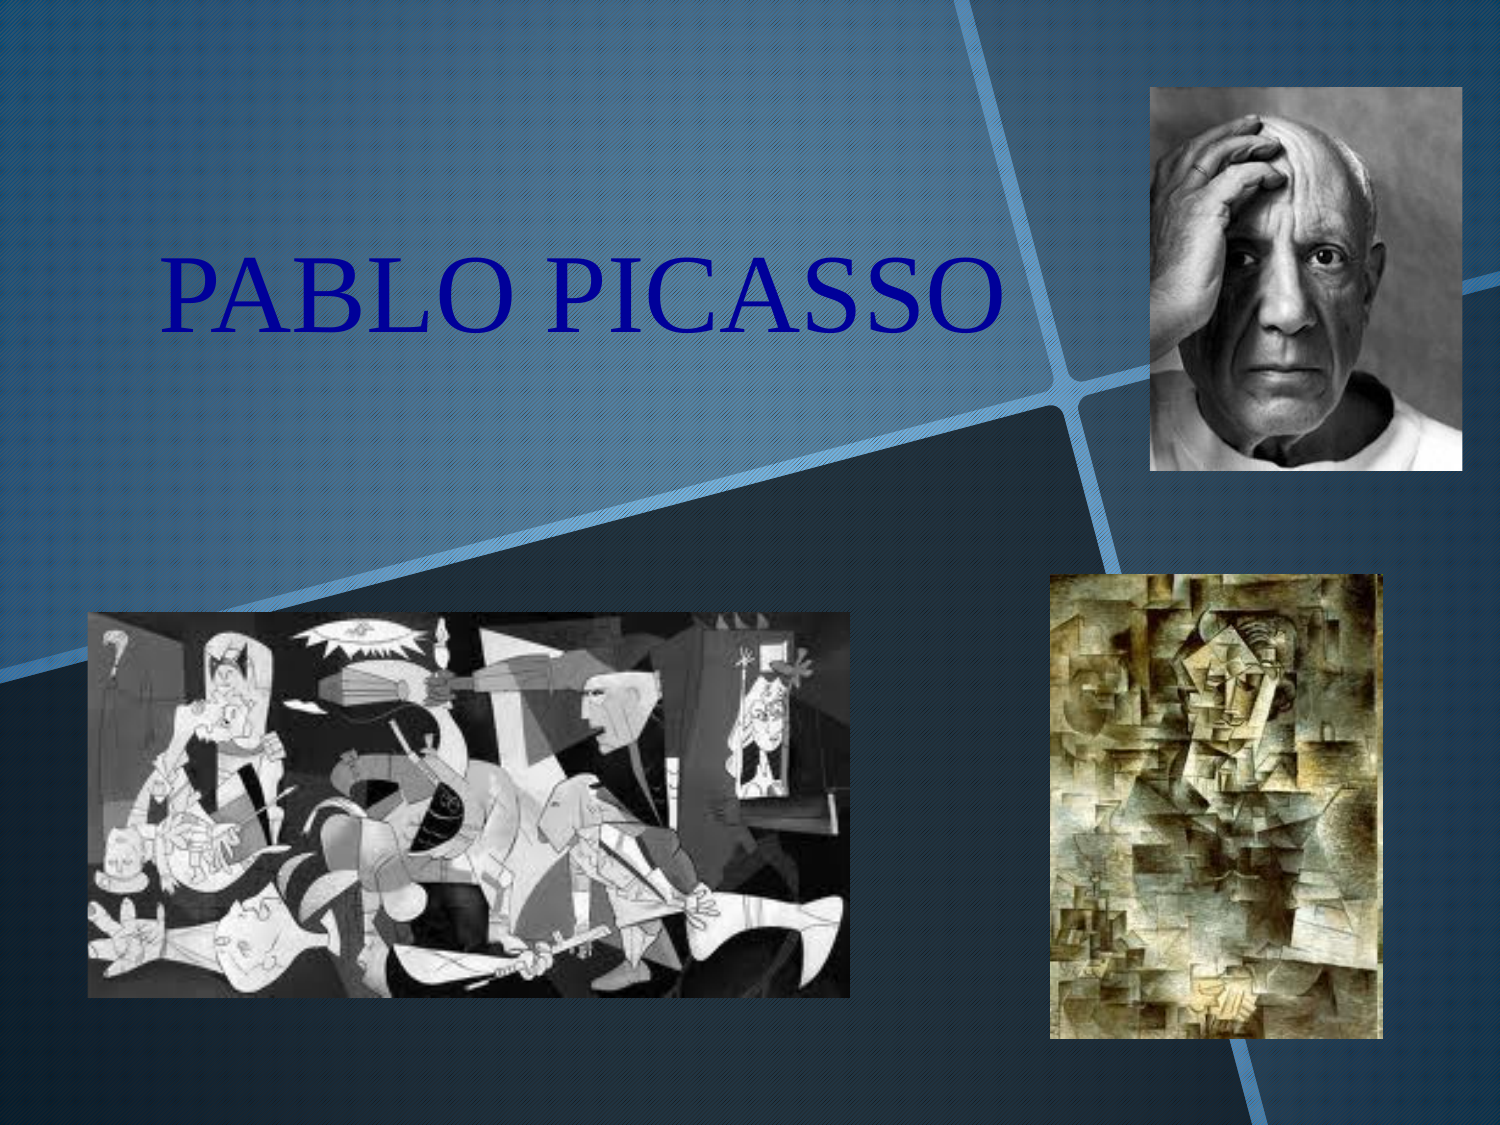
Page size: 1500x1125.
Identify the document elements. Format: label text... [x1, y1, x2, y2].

picture [87, 612, 850, 998]
text_box PABLO PICASSO [101, 212, 1065, 546]
picture [1050, 574, 1383, 1040]
picture [1149, 87, 1463, 471]
